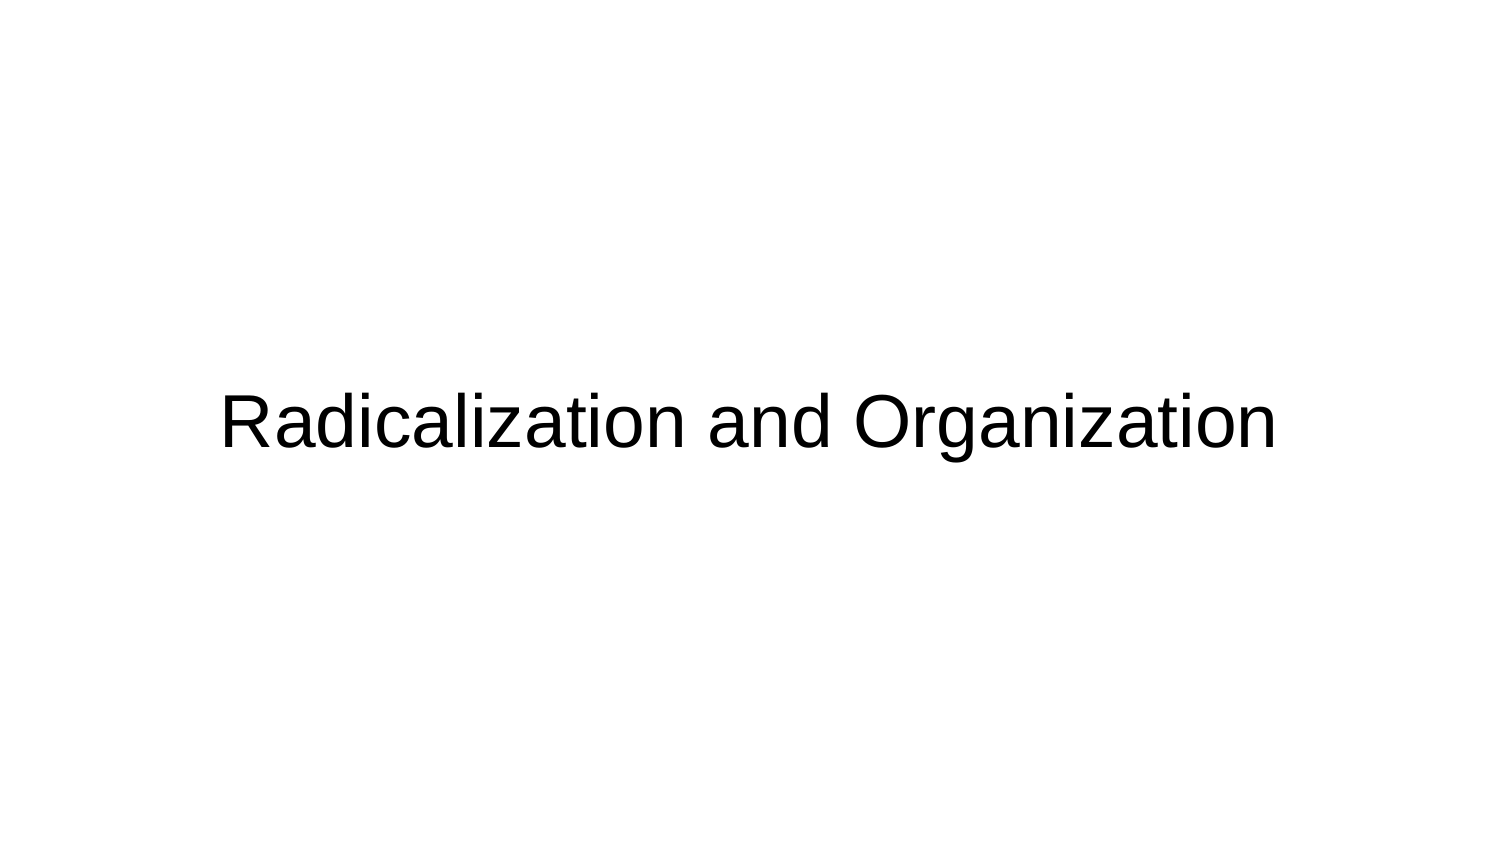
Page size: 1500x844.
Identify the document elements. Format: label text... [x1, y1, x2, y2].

title Radicalization and Organization [51, 352, 1449, 491]
